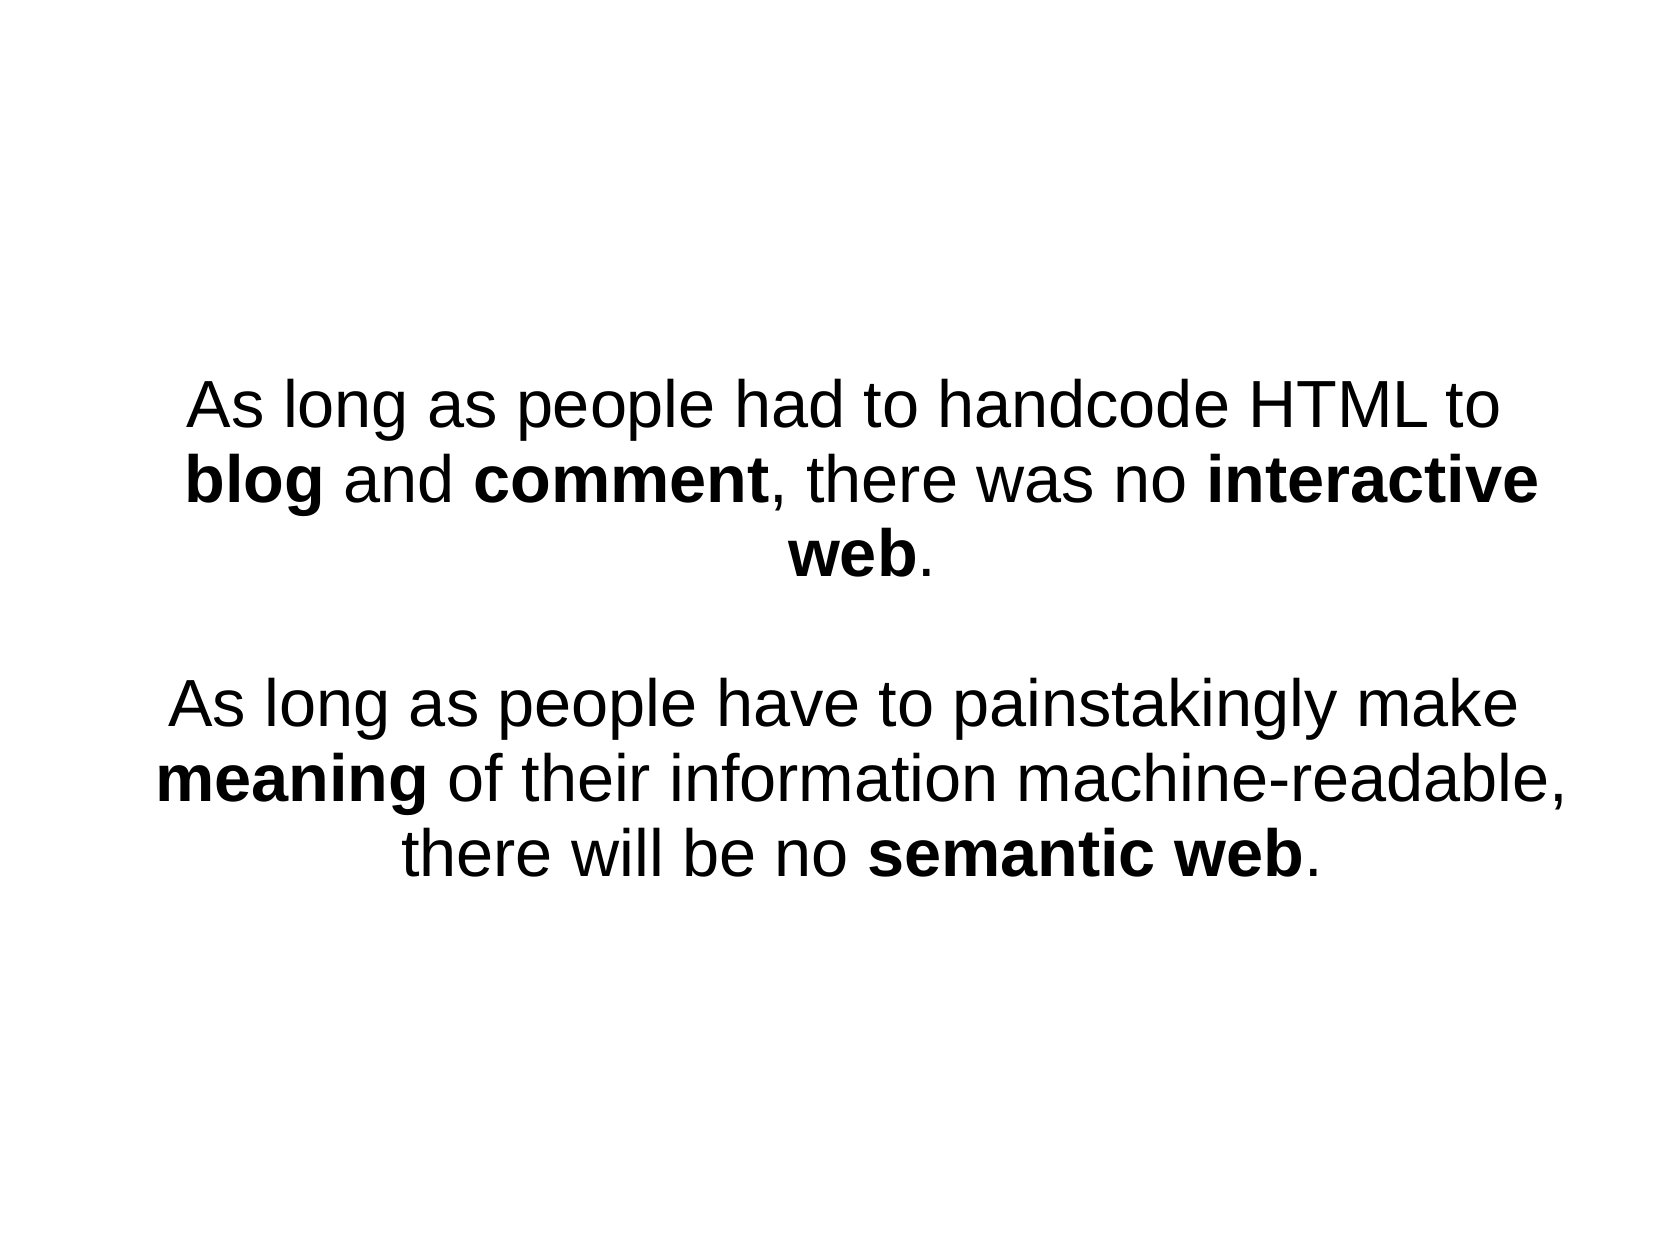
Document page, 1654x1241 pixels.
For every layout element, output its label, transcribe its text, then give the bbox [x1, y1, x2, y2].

subtitle As long as people had to handcode HTML to blog and comment, there was no interactive web. As long as people have to painstakingly make meaning of their information machine-readable, there will be no semantic web. [82, 359, 1571, 898]
